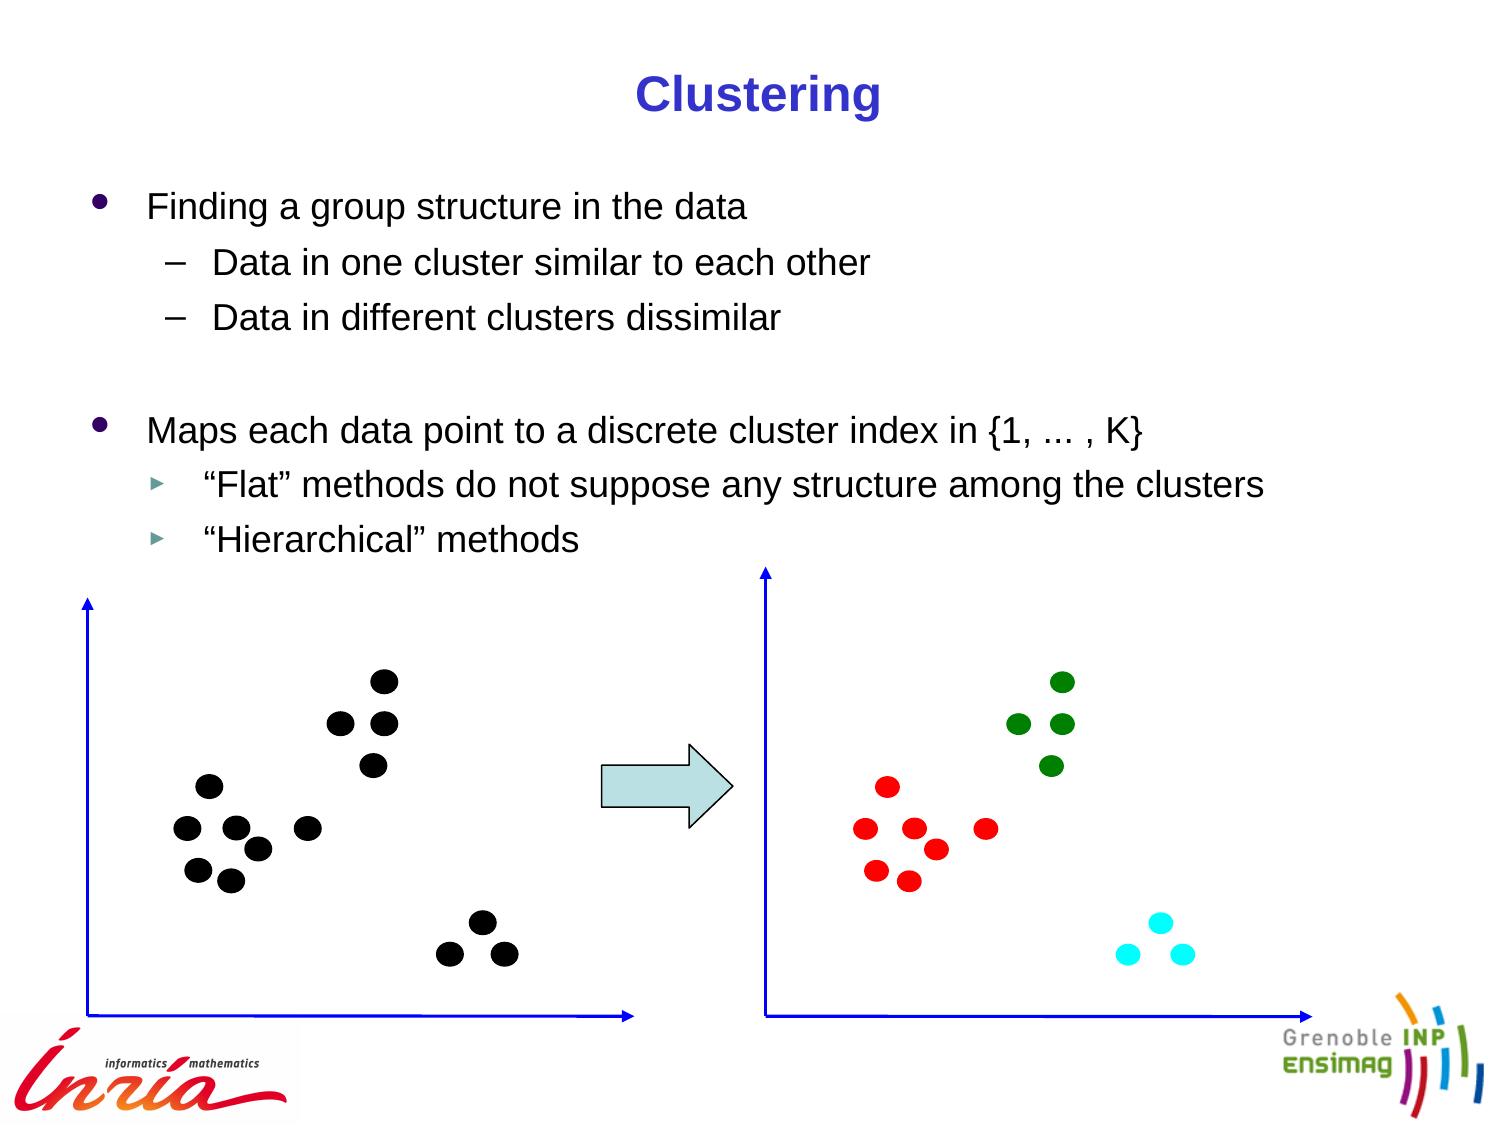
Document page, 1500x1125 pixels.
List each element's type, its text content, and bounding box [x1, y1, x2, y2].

text_box [1050, 671, 1075, 694]
text_box [218, 869, 244, 892]
text_box [492, 943, 518, 966]
text_box [1039, 755, 1064, 777]
picture [0, 1012, 301, 1125]
text_box [896, 870, 922, 893]
text_box [1006, 713, 1032, 736]
text_box [924, 838, 949, 861]
text_box [1170, 943, 1196, 966]
text_box [185, 859, 211, 882]
text_box [853, 817, 878, 840]
text_box [601, 744, 733, 829]
picture [1266, 986, 1489, 1125]
text_box [1050, 713, 1075, 736]
text_box [1115, 943, 1141, 966]
text_box [973, 817, 999, 840]
text_box [470, 911, 496, 934]
text_box [328, 712, 353, 735]
text_box [245, 838, 271, 860]
text_box [196, 775, 222, 798]
text_box [295, 817, 321, 840]
text_box [864, 859, 889, 882]
title Clustering [75, 45, 1426, 138]
text_box [437, 943, 463, 966]
text_box [902, 817, 927, 840]
text_box [371, 670, 397, 693]
list Finding a group structure in the data Data in one cluster similar to each other Data in different clusters dissimilar Maps each data point to a discrete cluster index in {1, ... , K} “Flat” methods do not suppose any structure among the clusters “Hierarchical” methods [75, 174, 1426, 1105]
text_box [223, 817, 249, 839]
text_box [360, 754, 386, 777]
text_box [1148, 912, 1174, 935]
text_box [174, 817, 200, 840]
text_box [875, 776, 900, 798]
text_box [371, 712, 397, 735]
